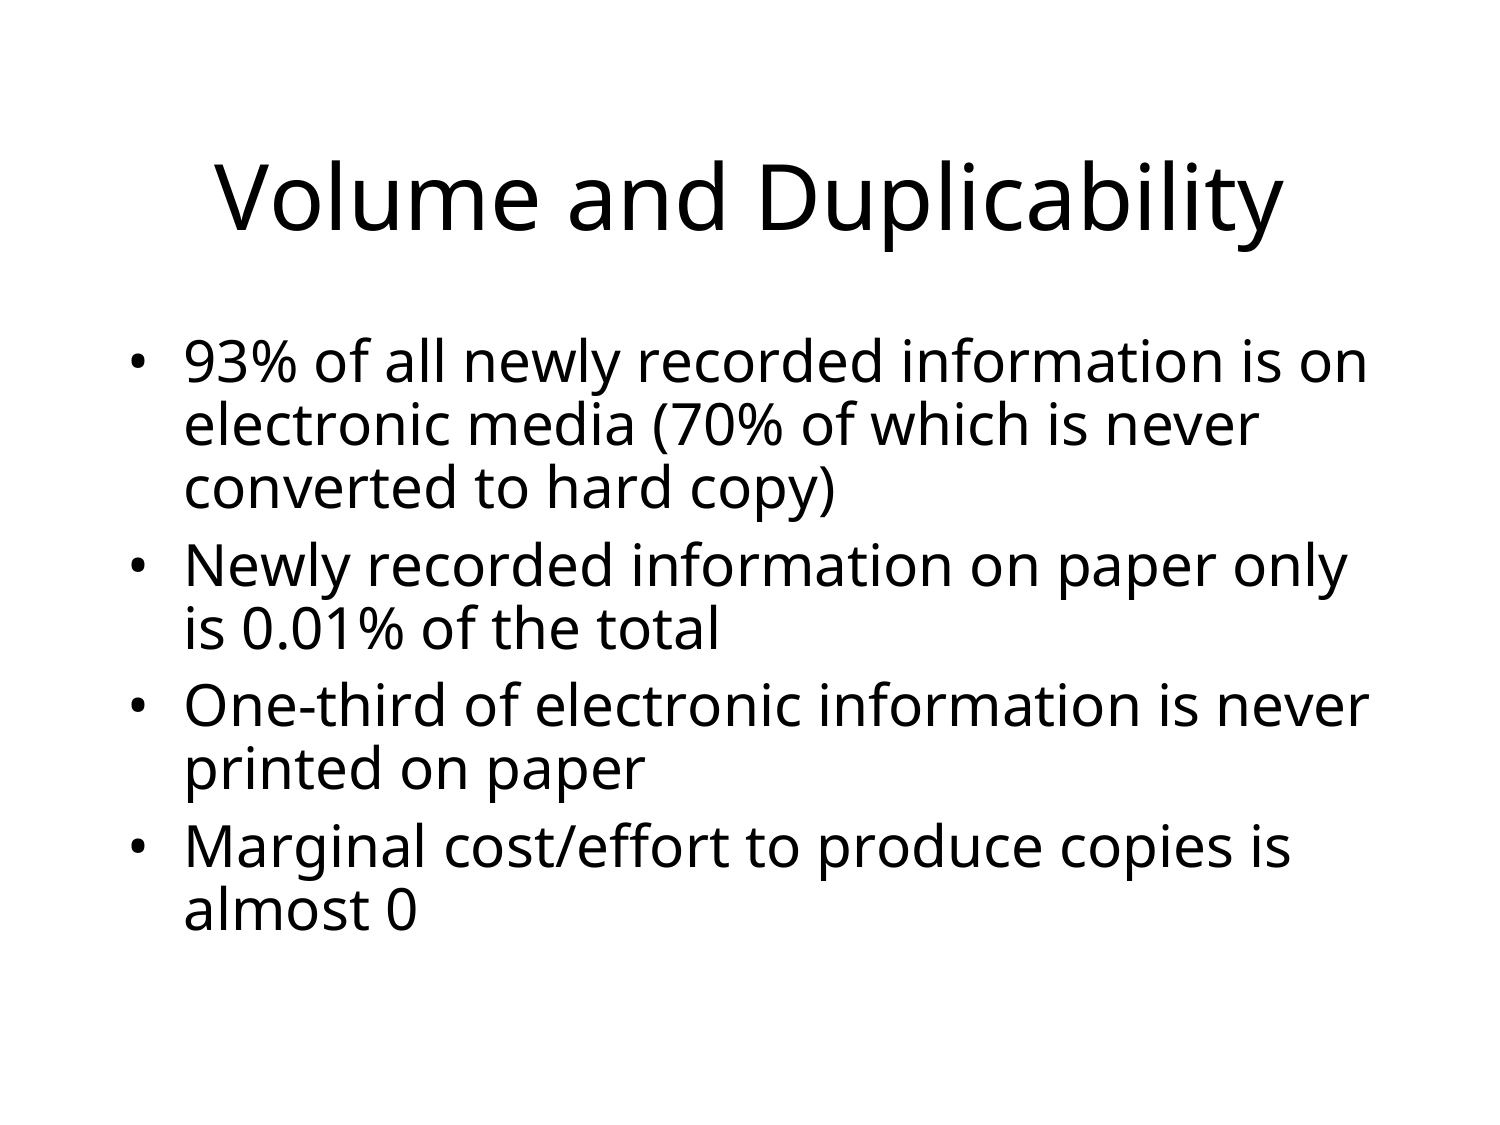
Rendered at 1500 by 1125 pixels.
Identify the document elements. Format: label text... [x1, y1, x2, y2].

list 93% of all newly recorded information is on electronic media (70% of which is never converted to hard copy) Newly recorded information on paper only is 0.01% of the total One-third of electronic information is never printed on paper Marginal cost/effort to produce copies is almost 0 [112, 324, 1388, 1001]
title Volume and Duplicability [112, 99, 1388, 288]
